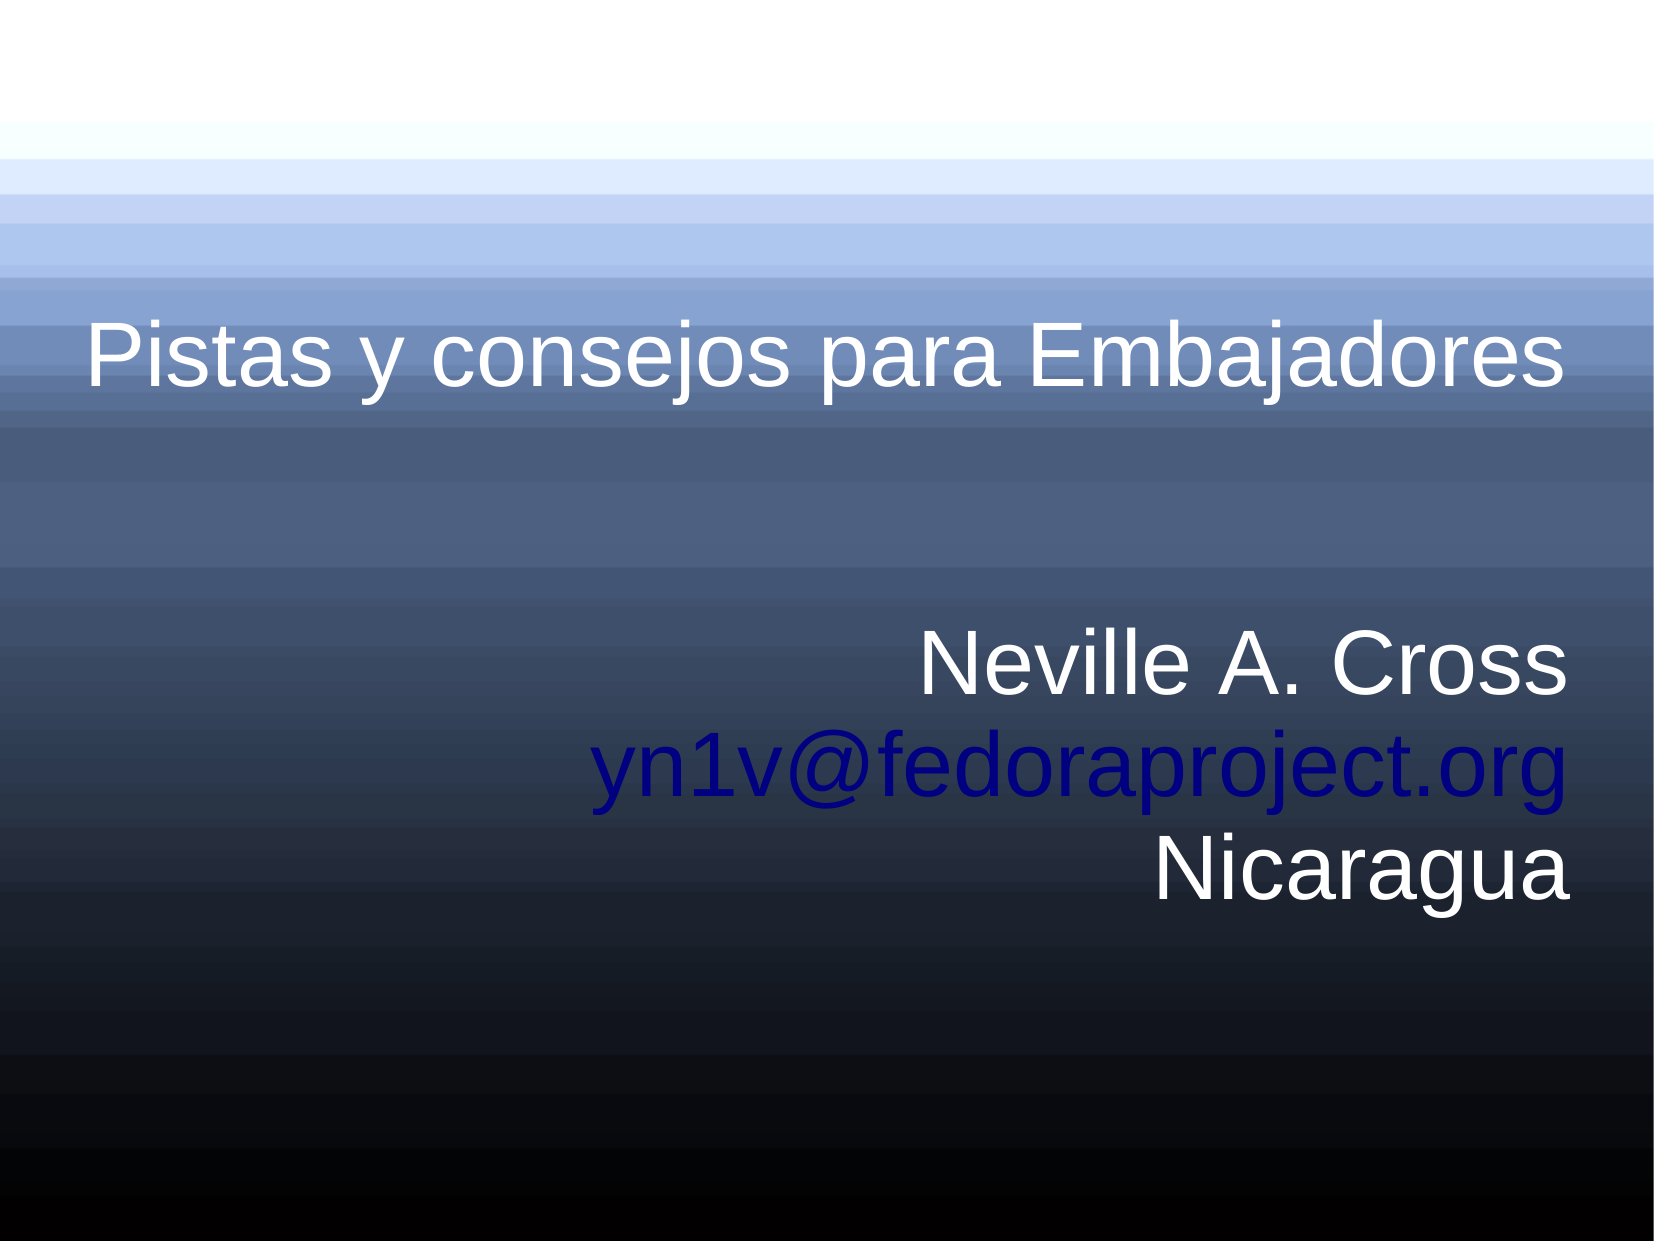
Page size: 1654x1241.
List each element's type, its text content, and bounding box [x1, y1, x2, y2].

subtitle Pistas y consejos para Embajadores Neville A. Cross yn1v@fedoraproject.org Nicaragua [82, 49, 1571, 1173]
picture [0, 0, 1654, 1241]
